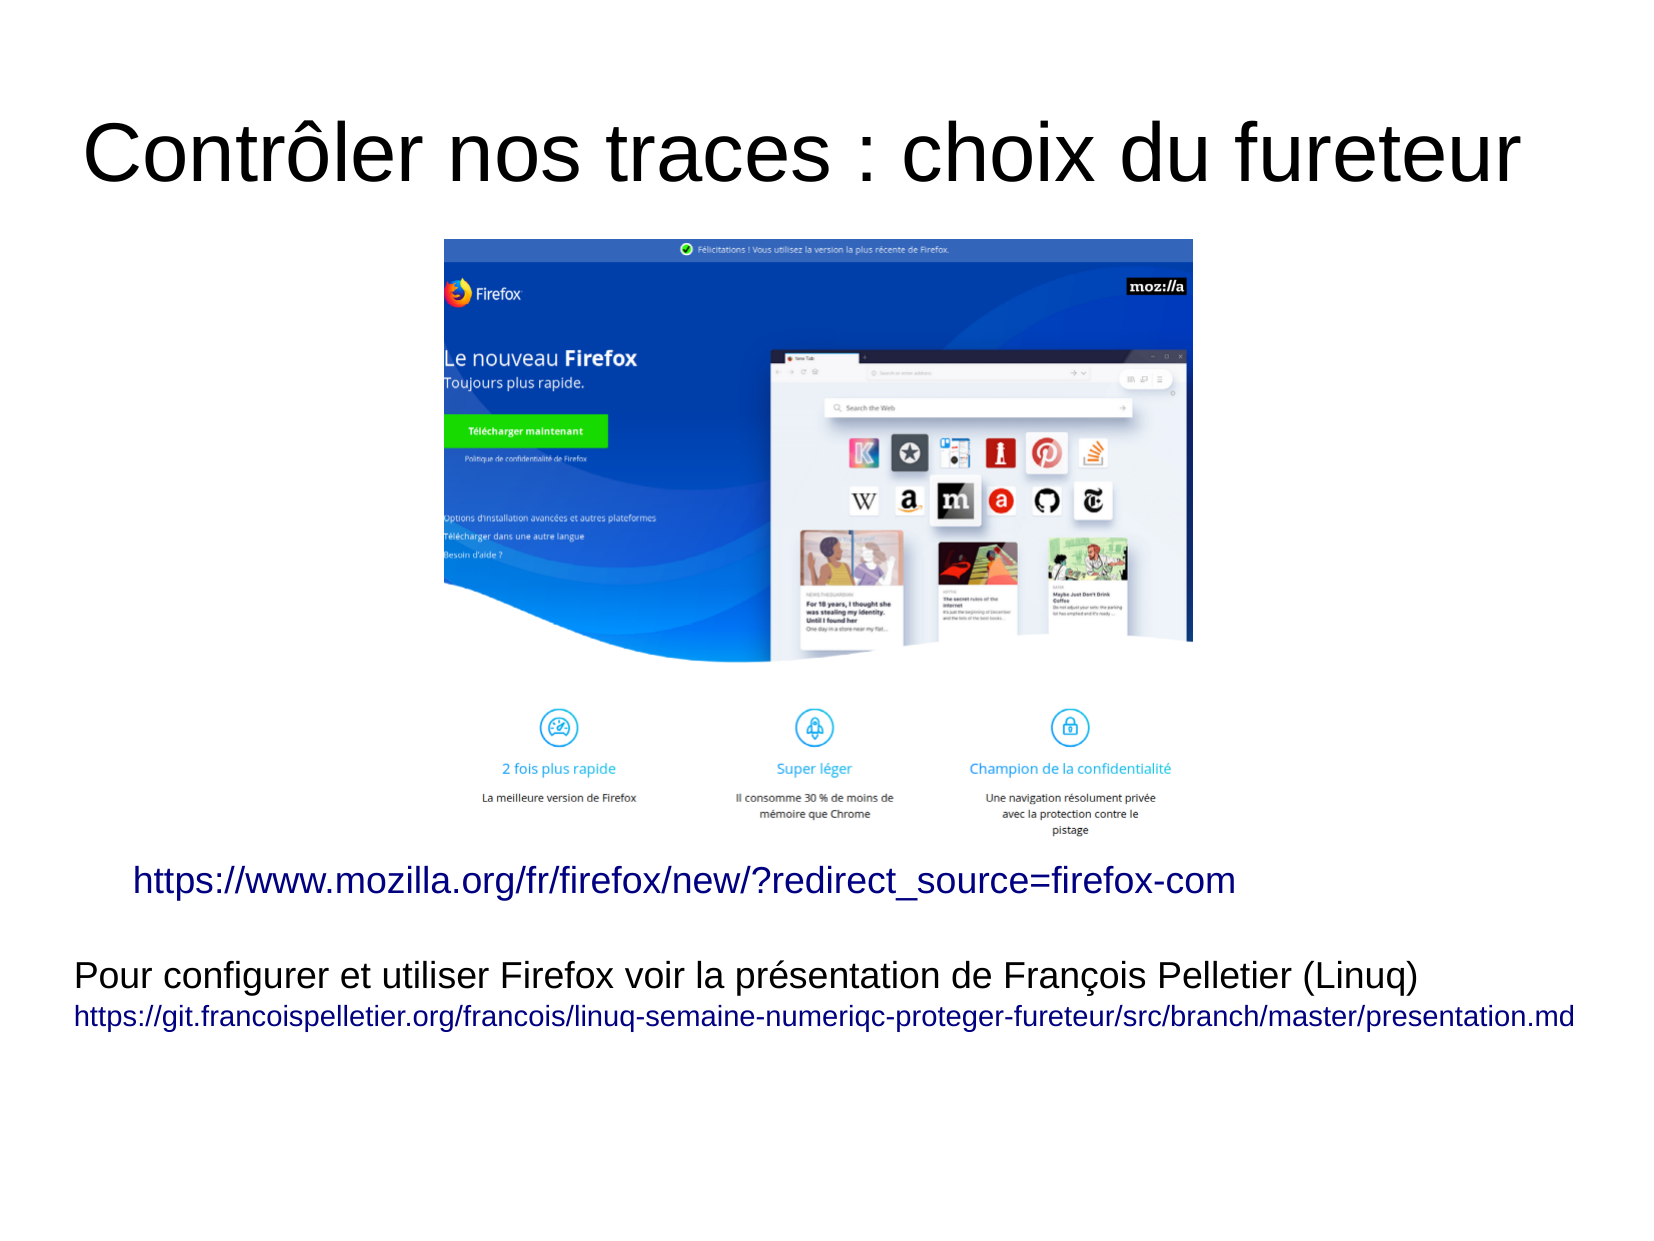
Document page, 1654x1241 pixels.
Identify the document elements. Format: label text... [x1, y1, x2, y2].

text_box https://git.francoispelletier.org/francois/linuq-semaine-numeriqc-proteger-fureteur/src/branch/master/presentation.md [59, 992, 1618, 1091]
text_box Pour configurer et utiliser Firefox voir la présentation de François Pelletier (Linuq) [59, 947, 1435, 1004]
title Contrôler nos traces : choix du fureteur [82, 49, 1571, 257]
picture [444, 239, 1193, 839]
text_box https://www.mozilla.org/fr/firefox/new/?redirect_source=firefox-com [118, 852, 1253, 910]
